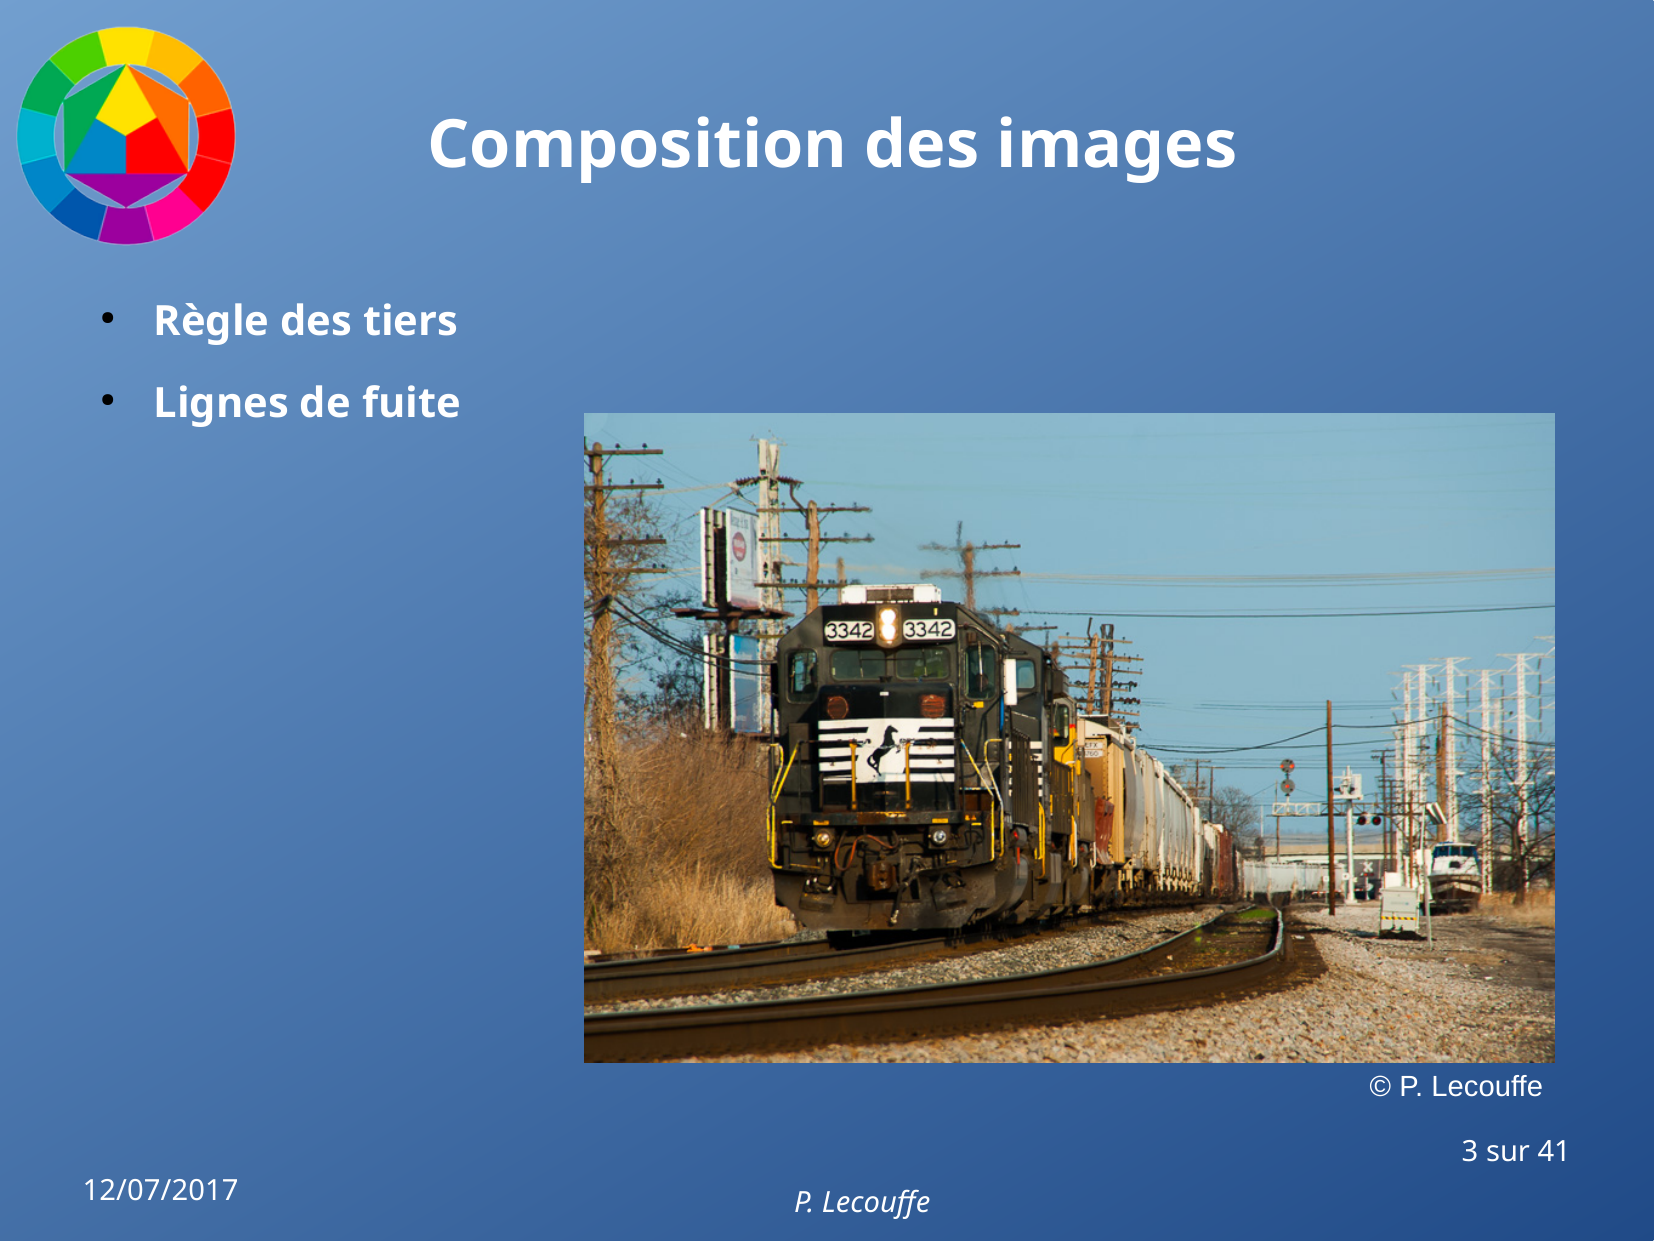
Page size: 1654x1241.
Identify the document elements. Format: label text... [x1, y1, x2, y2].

picture [6, 22, 249, 252]
title Composition des images [236, 58, 1430, 225]
picture [584, 413, 1555, 1063]
text_box © P. Lecouffe [1346, 1062, 1560, 1111]
list Règle des tiers Lignes de fuite [82, 290, 1571, 1058]
